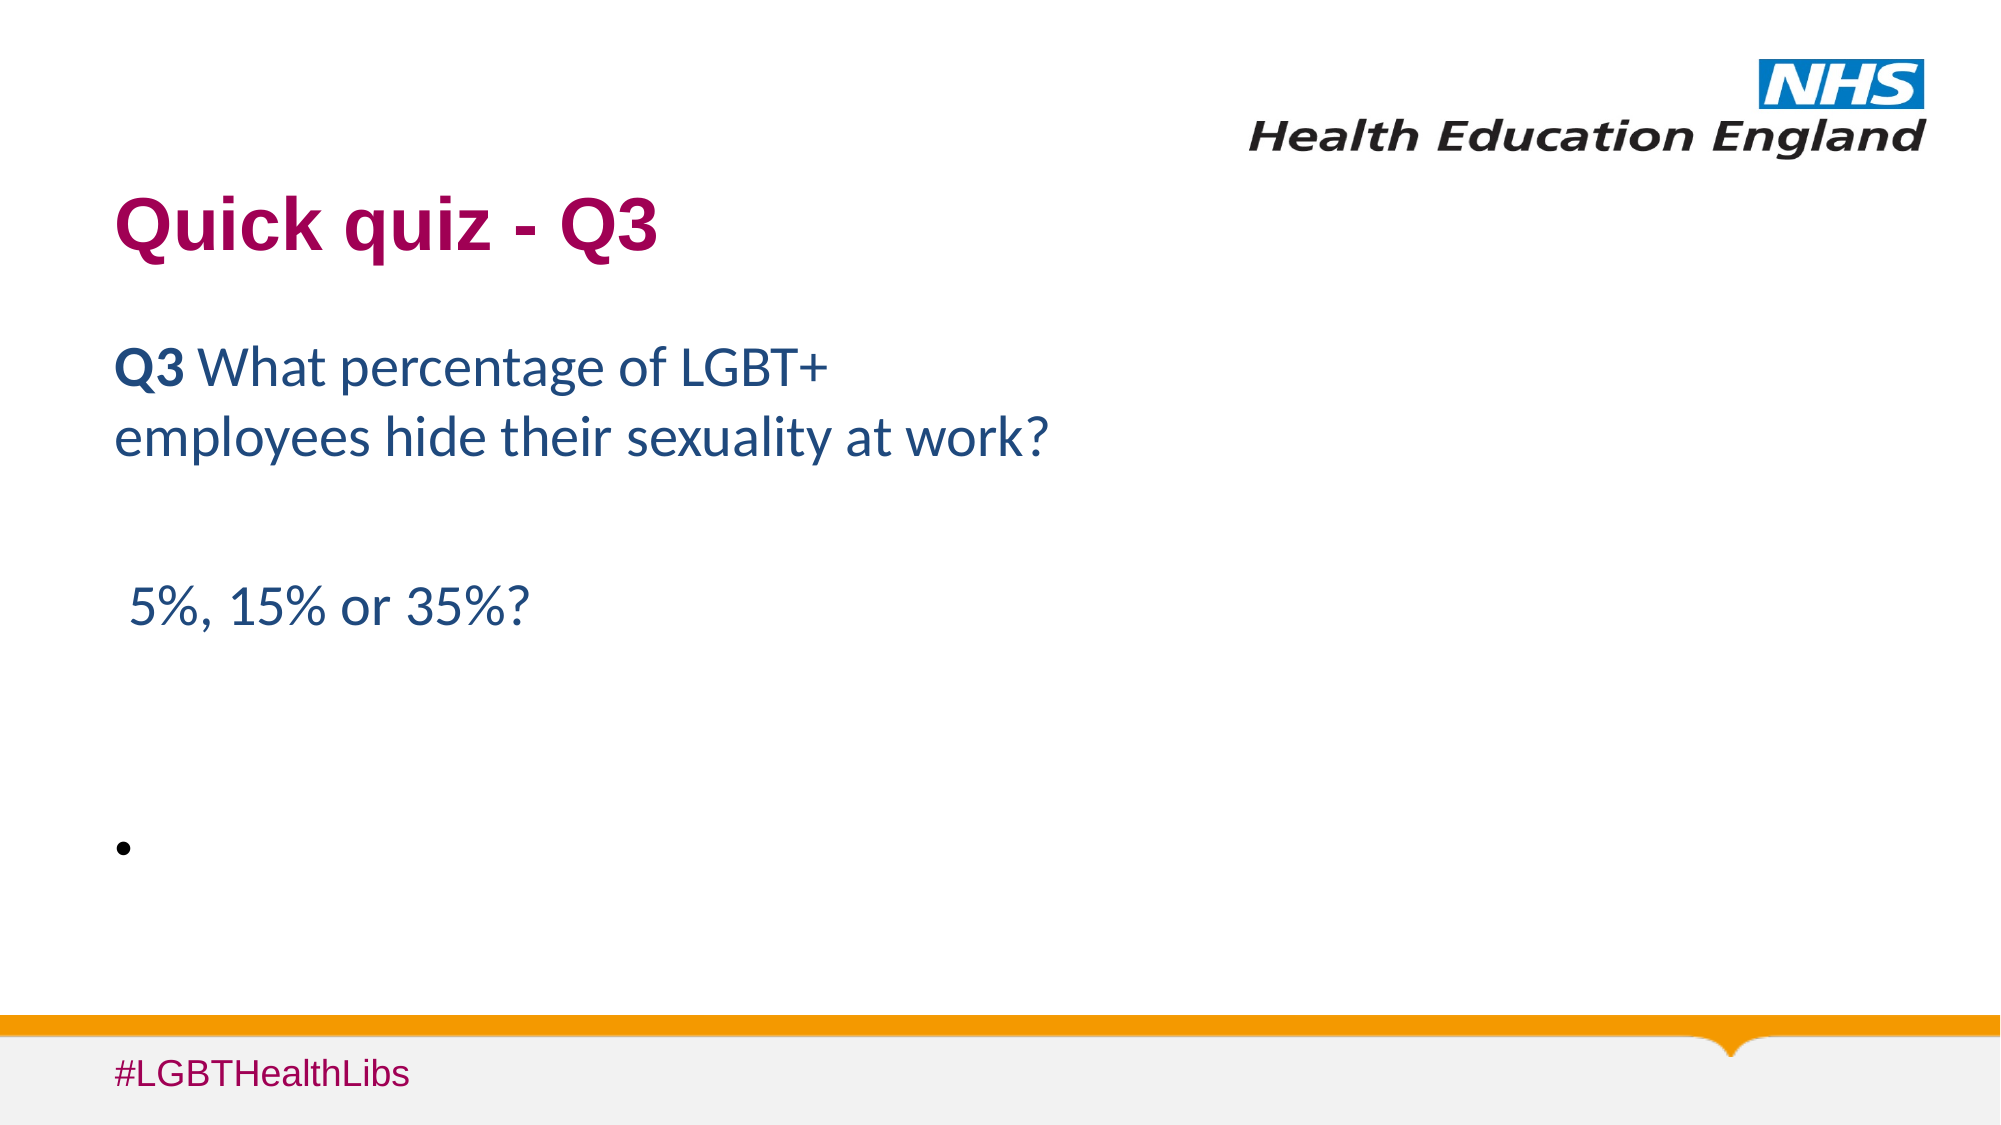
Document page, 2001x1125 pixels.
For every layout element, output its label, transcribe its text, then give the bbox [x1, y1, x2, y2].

text_box #LGBTHealthLibs [99, 1041, 510, 1103]
list Q3 What percentage of LGBT+ employees hide their sexuality at work? 5%, 15% or 35%? [99, 320, 1851, 932]
title Quick quiz - Q3 [99, 168, 1801, 280]
